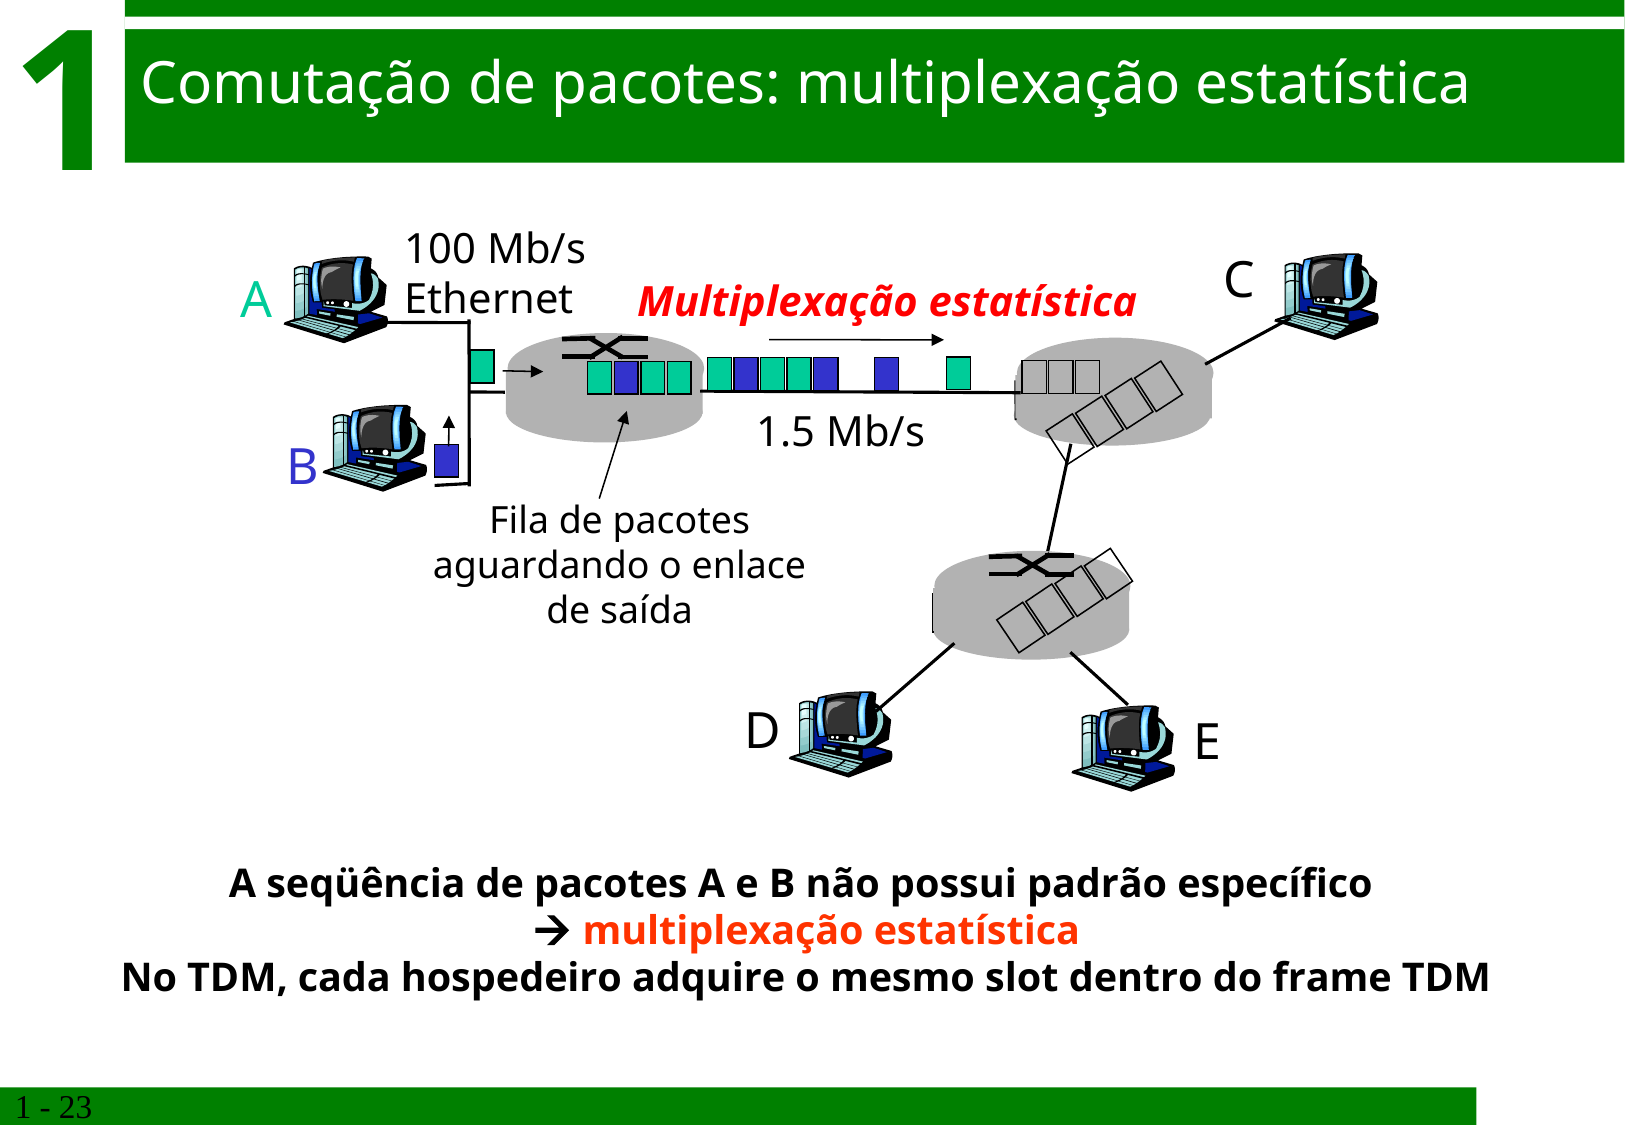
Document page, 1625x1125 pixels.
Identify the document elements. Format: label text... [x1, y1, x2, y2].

list A seqüência de pacotes A e B não possui padrão específico  multiplexação estatística No TDM, cada hospedeiro adquire o mesmo slot dentro do frame TDM [99, 849, 1513, 1026]
text_box [1015, 362, 1021, 391]
picture [283, 255, 390, 344]
text_box [1028, 586, 1072, 632]
text_box Comutação de pacotes: multiplexação estatística [125, 37, 1625, 138]
text_box Fila de pacotes aguardando o enlace de saída [418, 488, 822, 639]
text_box 100 Mb/s Ethernet [390, 214, 602, 330]
picture [322, 404, 429, 492]
text_box D [729, 691, 796, 767]
text_box [469, 349, 494, 383]
text_box [1058, 568, 1101, 614]
text_box 1.5 Mb/s [741, 397, 941, 463]
text_box [991, 550, 1067, 561]
text_box [999, 605, 1043, 651]
text_box E [1179, 702, 1237, 778]
text_box Multiplexação estatística [622, 267, 1153, 333]
text_box [813, 357, 838, 391]
text_box [1078, 398, 1121, 444]
text_box [874, 357, 899, 391]
text_box A [226, 259, 288, 336]
text_box [566, 333, 646, 344]
text_box [1023, 361, 1046, 393]
text_box C [1208, 239, 1270, 315]
text_box [1107, 381, 1151, 427]
text_box [933, 554, 1131, 660]
text_box [733, 357, 759, 391]
text_box [1039, 554, 1093, 572]
text_box [434, 444, 459, 478]
picture [788, 690, 895, 778]
text_box [1137, 363, 1180, 409]
picture [1071, 704, 1177, 792]
text_box [1048, 416, 1091, 445]
text_box [1015, 337, 1214, 446]
text_box B [271, 426, 334, 503]
picture [1274, 252, 1381, 341]
text_box [505, 336, 705, 443]
text_box [1087, 559, 1130, 596]
